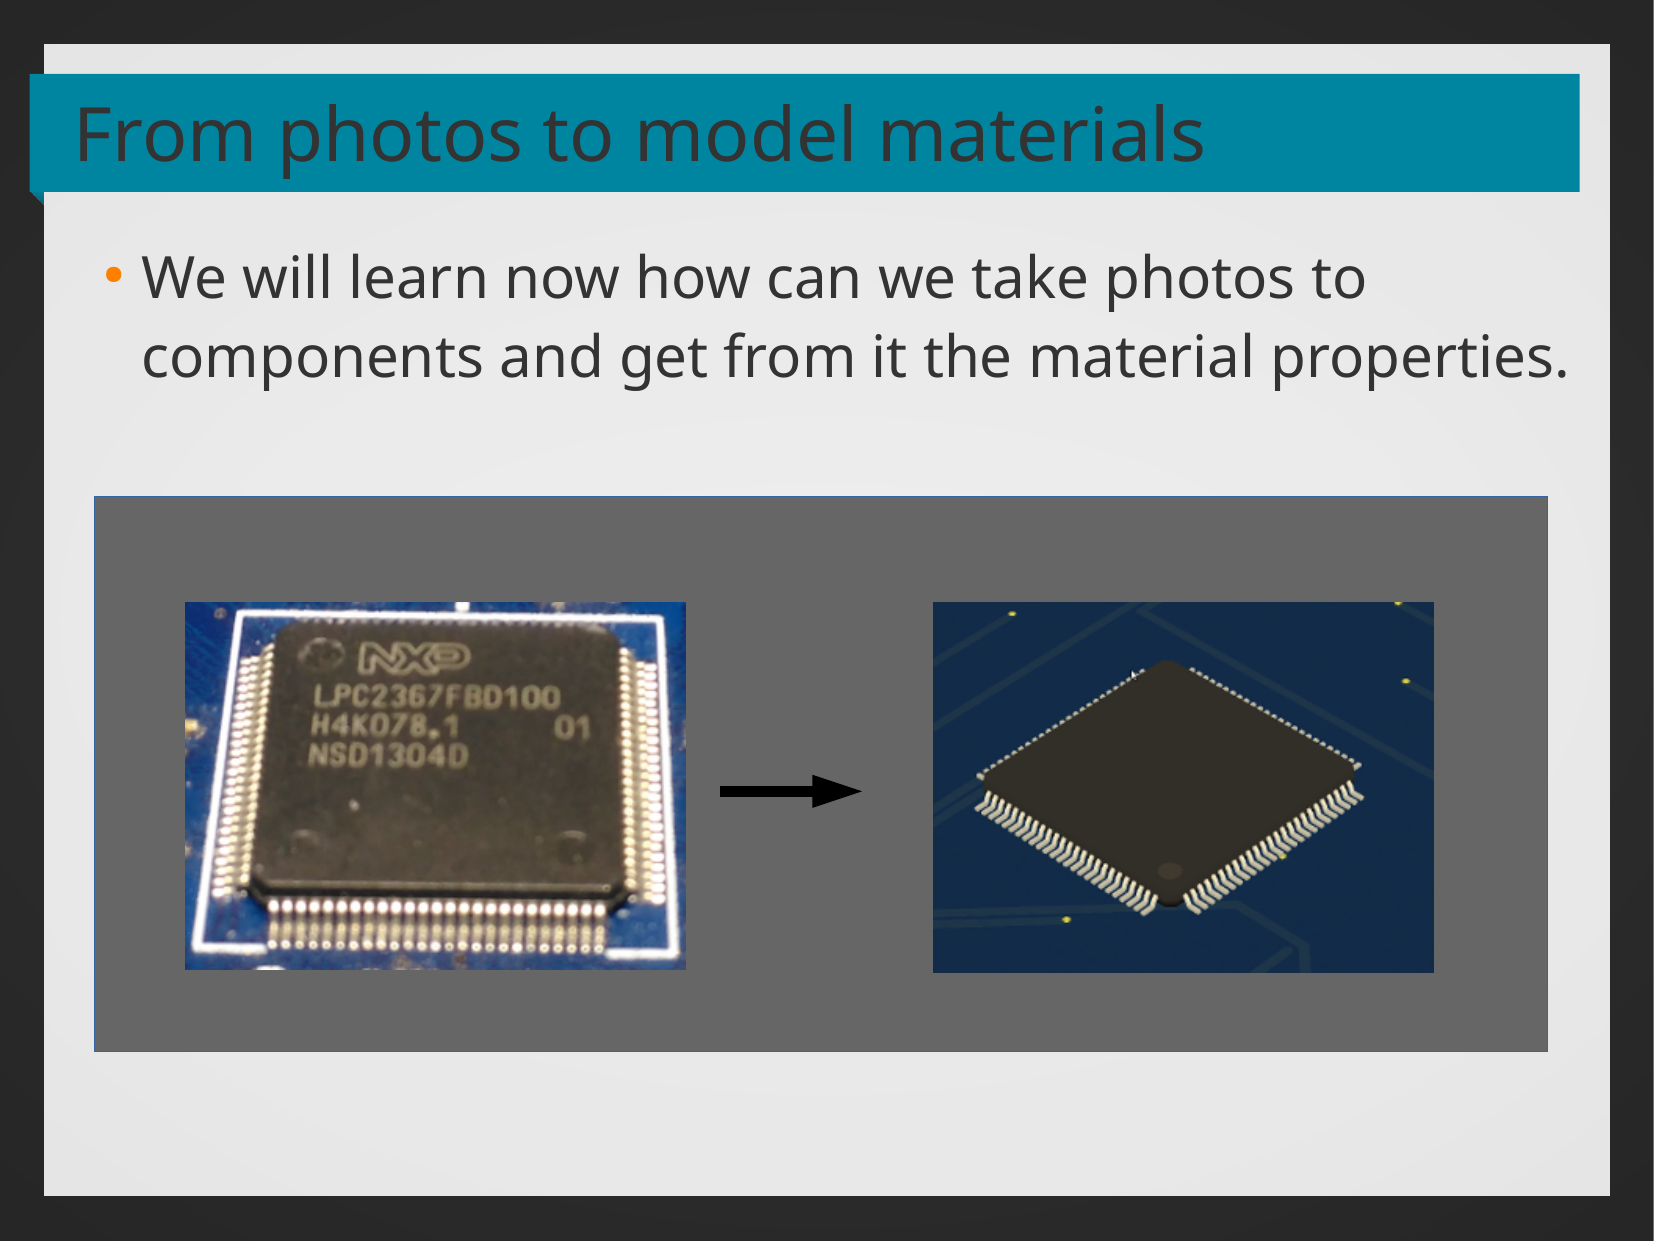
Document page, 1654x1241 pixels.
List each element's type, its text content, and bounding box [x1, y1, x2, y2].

picture [933, 602, 1434, 973]
list We will learn now how can we take photos to components and get from it the material properties. [73, 236, 1580, 1167]
title From photos to model materials [73, 73, 1565, 192]
picture [185, 602, 686, 970]
